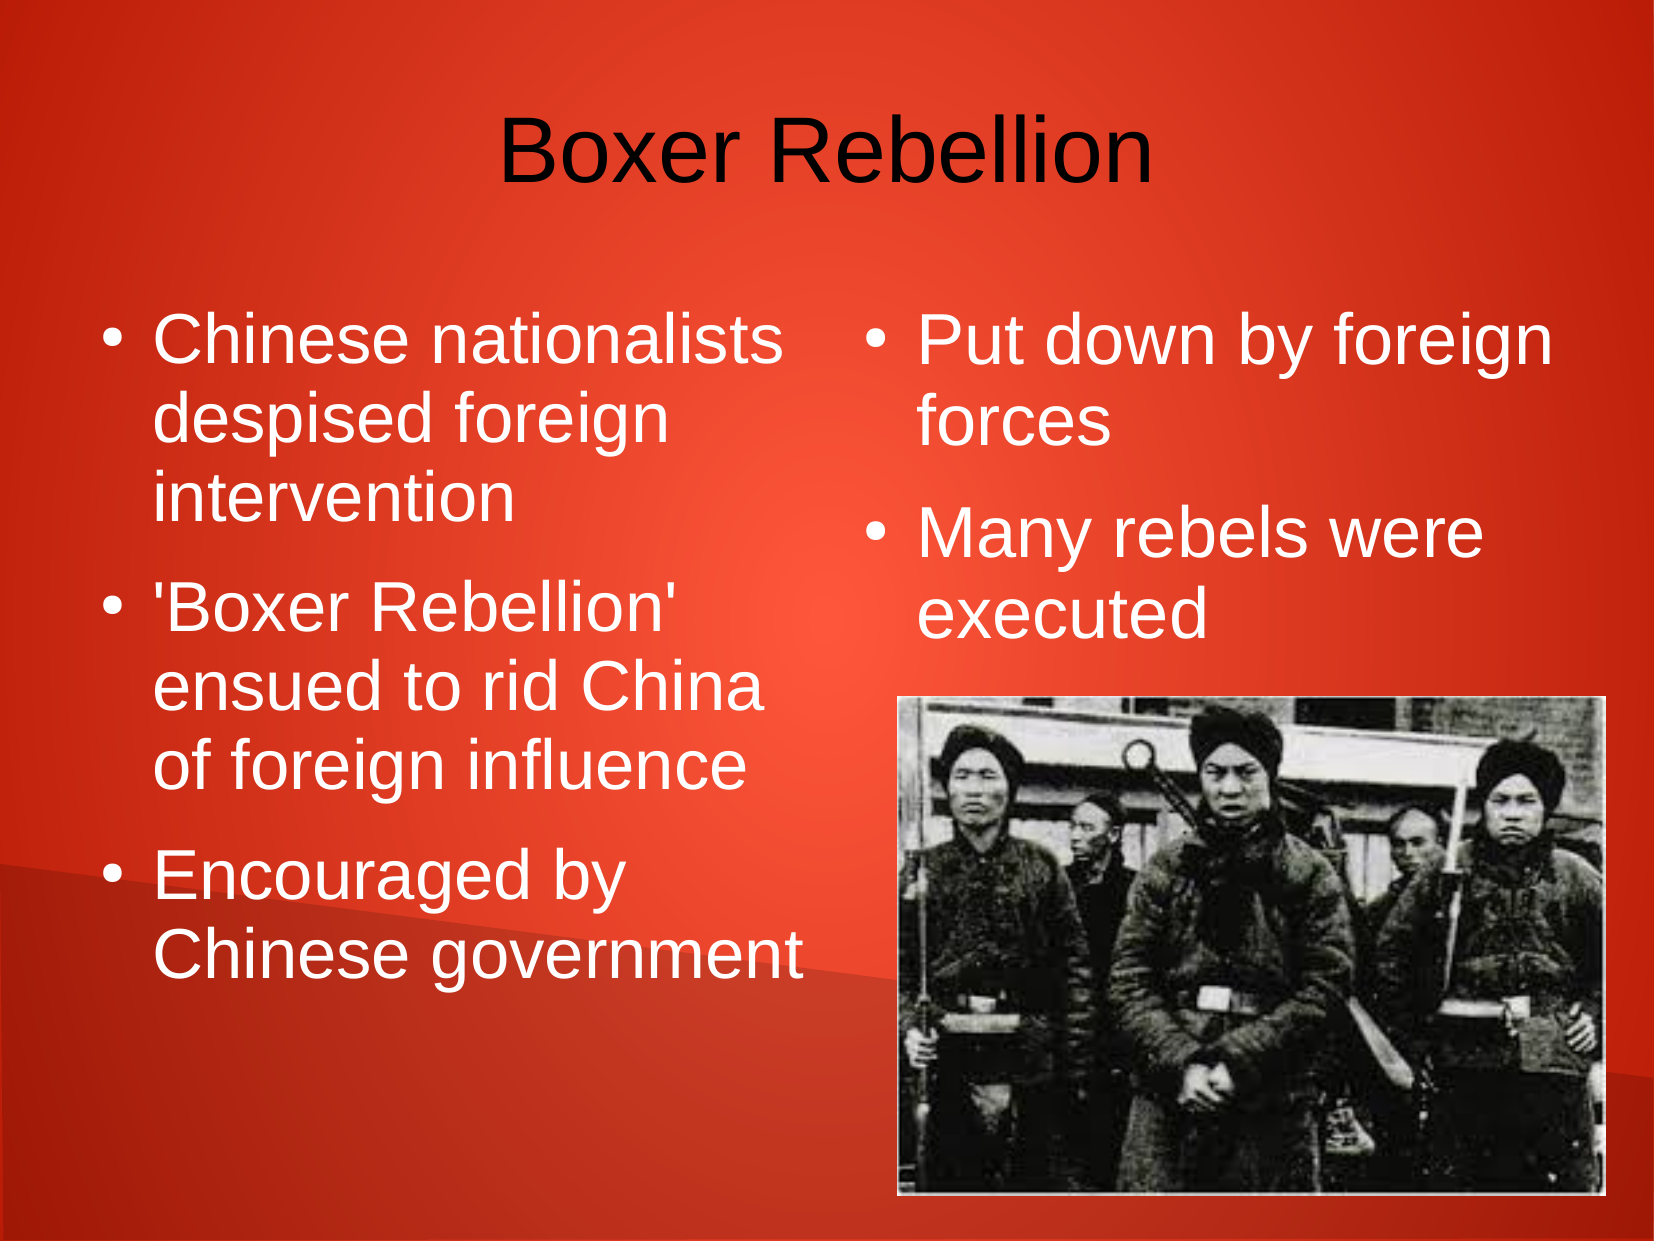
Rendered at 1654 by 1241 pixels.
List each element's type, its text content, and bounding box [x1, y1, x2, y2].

list Chinese nationalists despised foreign intervention 'Boxer Rebellion' ensued to rid China of foreign influence Encouraged by Chinese government [82, 299, 809, 1019]
list Put down by foreign forces Many rebels were executed [845, 299, 1572, 1019]
title Boxer Rebellion [82, 47, 1571, 252]
picture [897, 696, 1606, 1197]
